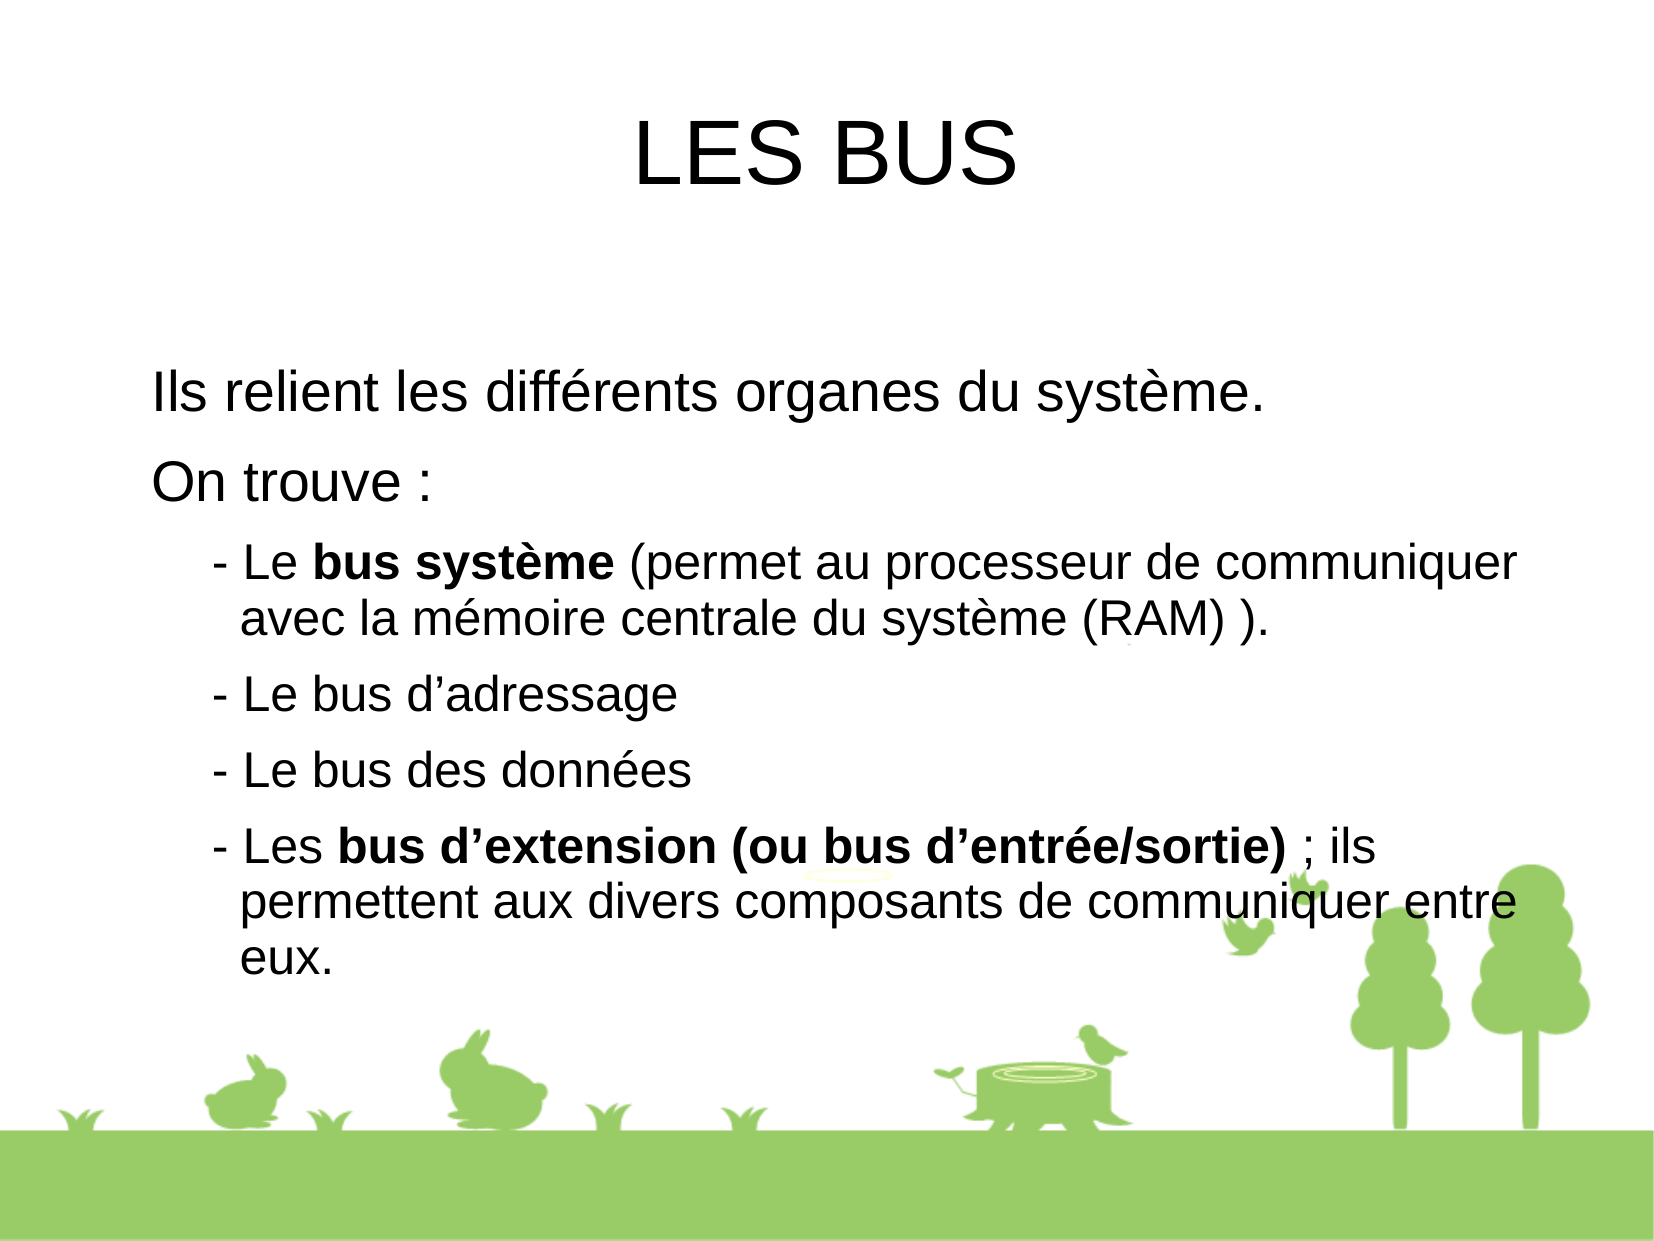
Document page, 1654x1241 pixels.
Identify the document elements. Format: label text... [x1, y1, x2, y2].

picture [0, 0, 1654, 1241]
list Ils relient les différents organes du système. On trouve : - Le bus système (permet au processeur de communiquer avec la mémoire centrale du système (RAM) ). - Le bus d’adressage - Le bus des données - Les bus d’extension (ou bus d’entrée/sortie) ; ils permettent aux divers composants de communiquer entre eux. [90, 270, 1579, 991]
title LES BUS [82, 49, 1571, 257]
